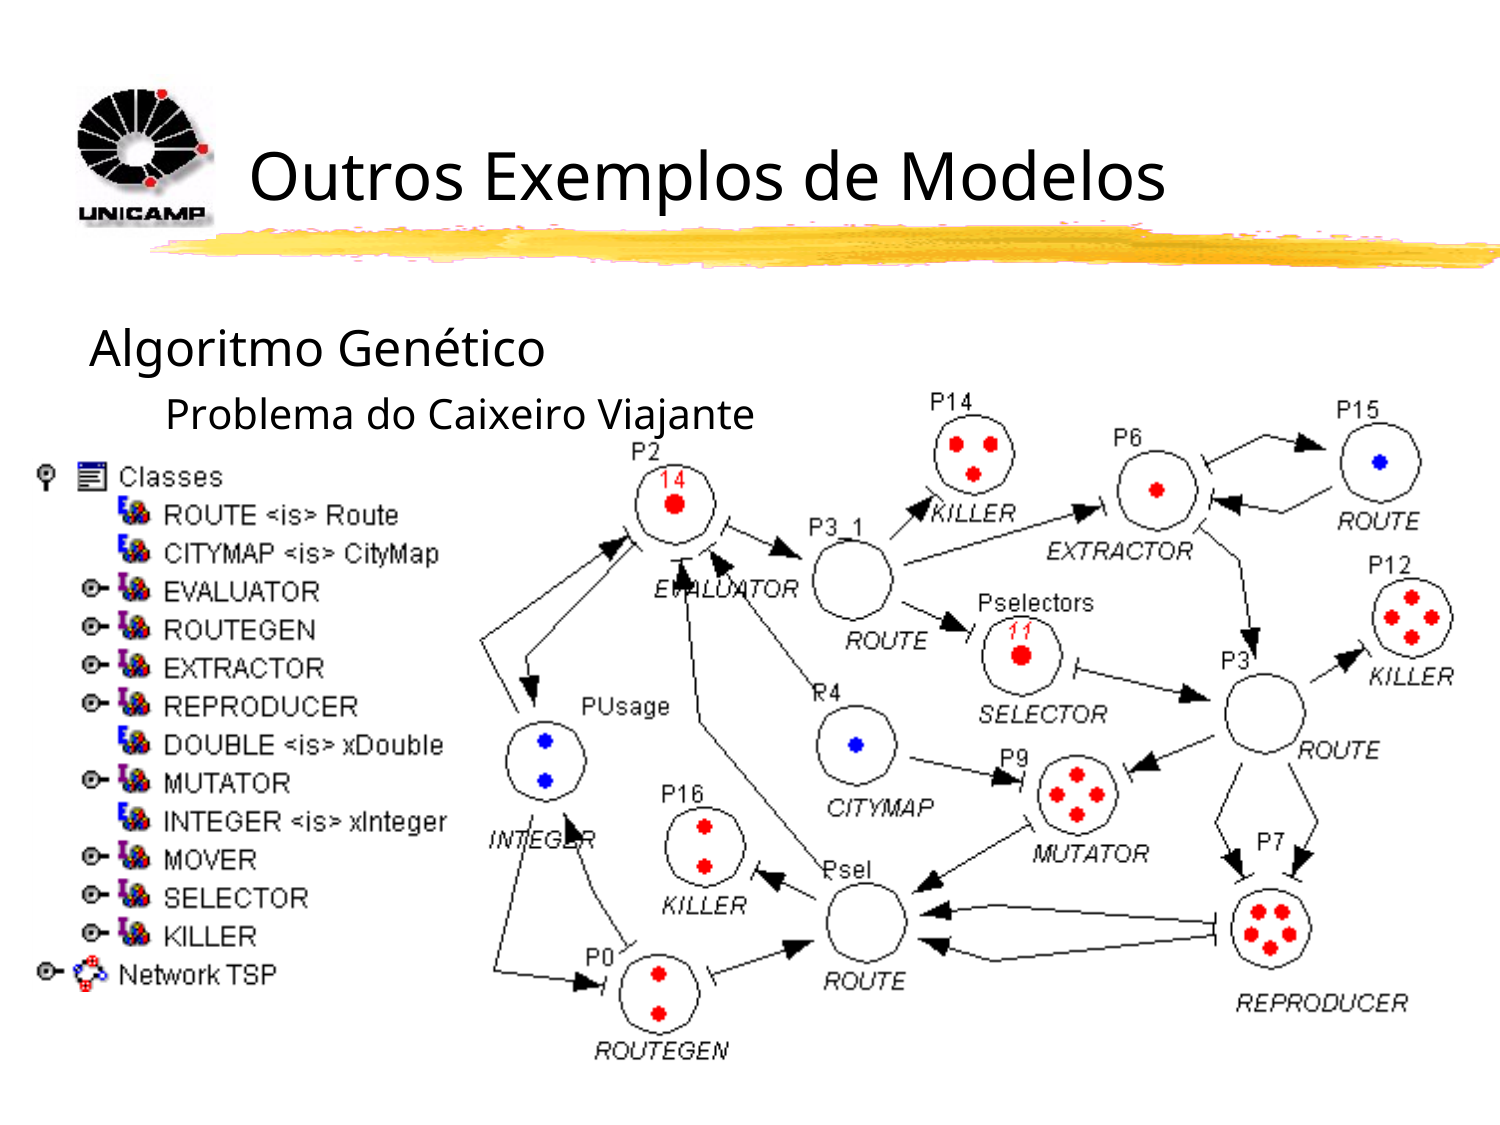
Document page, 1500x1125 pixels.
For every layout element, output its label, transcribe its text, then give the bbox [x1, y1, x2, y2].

picture [75, 74, 1500, 279]
chart [31, 458, 479, 992]
list Algoritmo Genético Problema do Caixeiro Viajante [74, 309, 1417, 994]
chart [462, 387, 1472, 1078]
title Outros Exemplos de Modelos [233, 37, 1434, 225]
